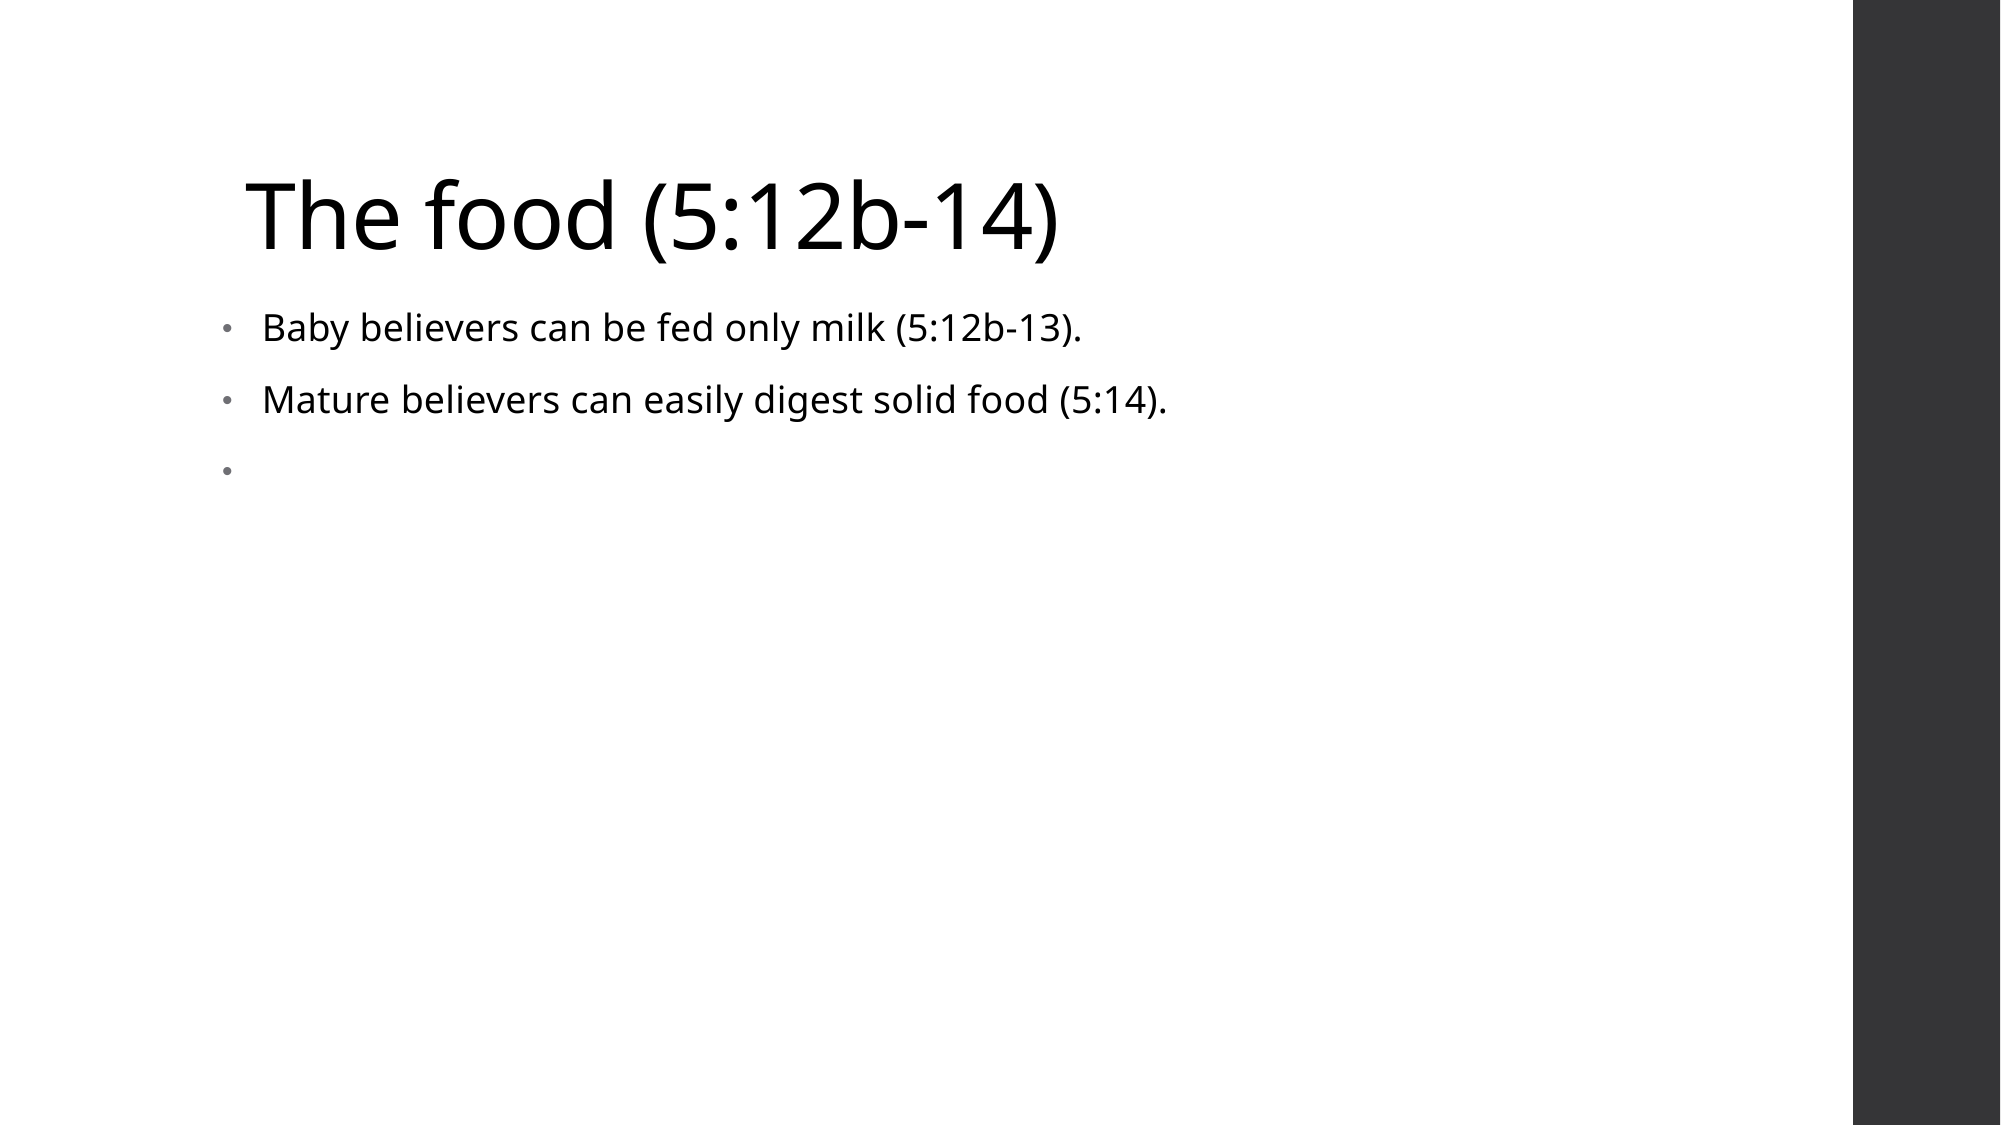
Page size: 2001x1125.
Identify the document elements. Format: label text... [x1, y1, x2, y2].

title The food (5:12b-14) [206, 60, 1797, 278]
list Baby believers can be fed only milk (5:12b-13). Mature believers can easily digest solid food (5:14). [206, 299, 1617, 1014]
